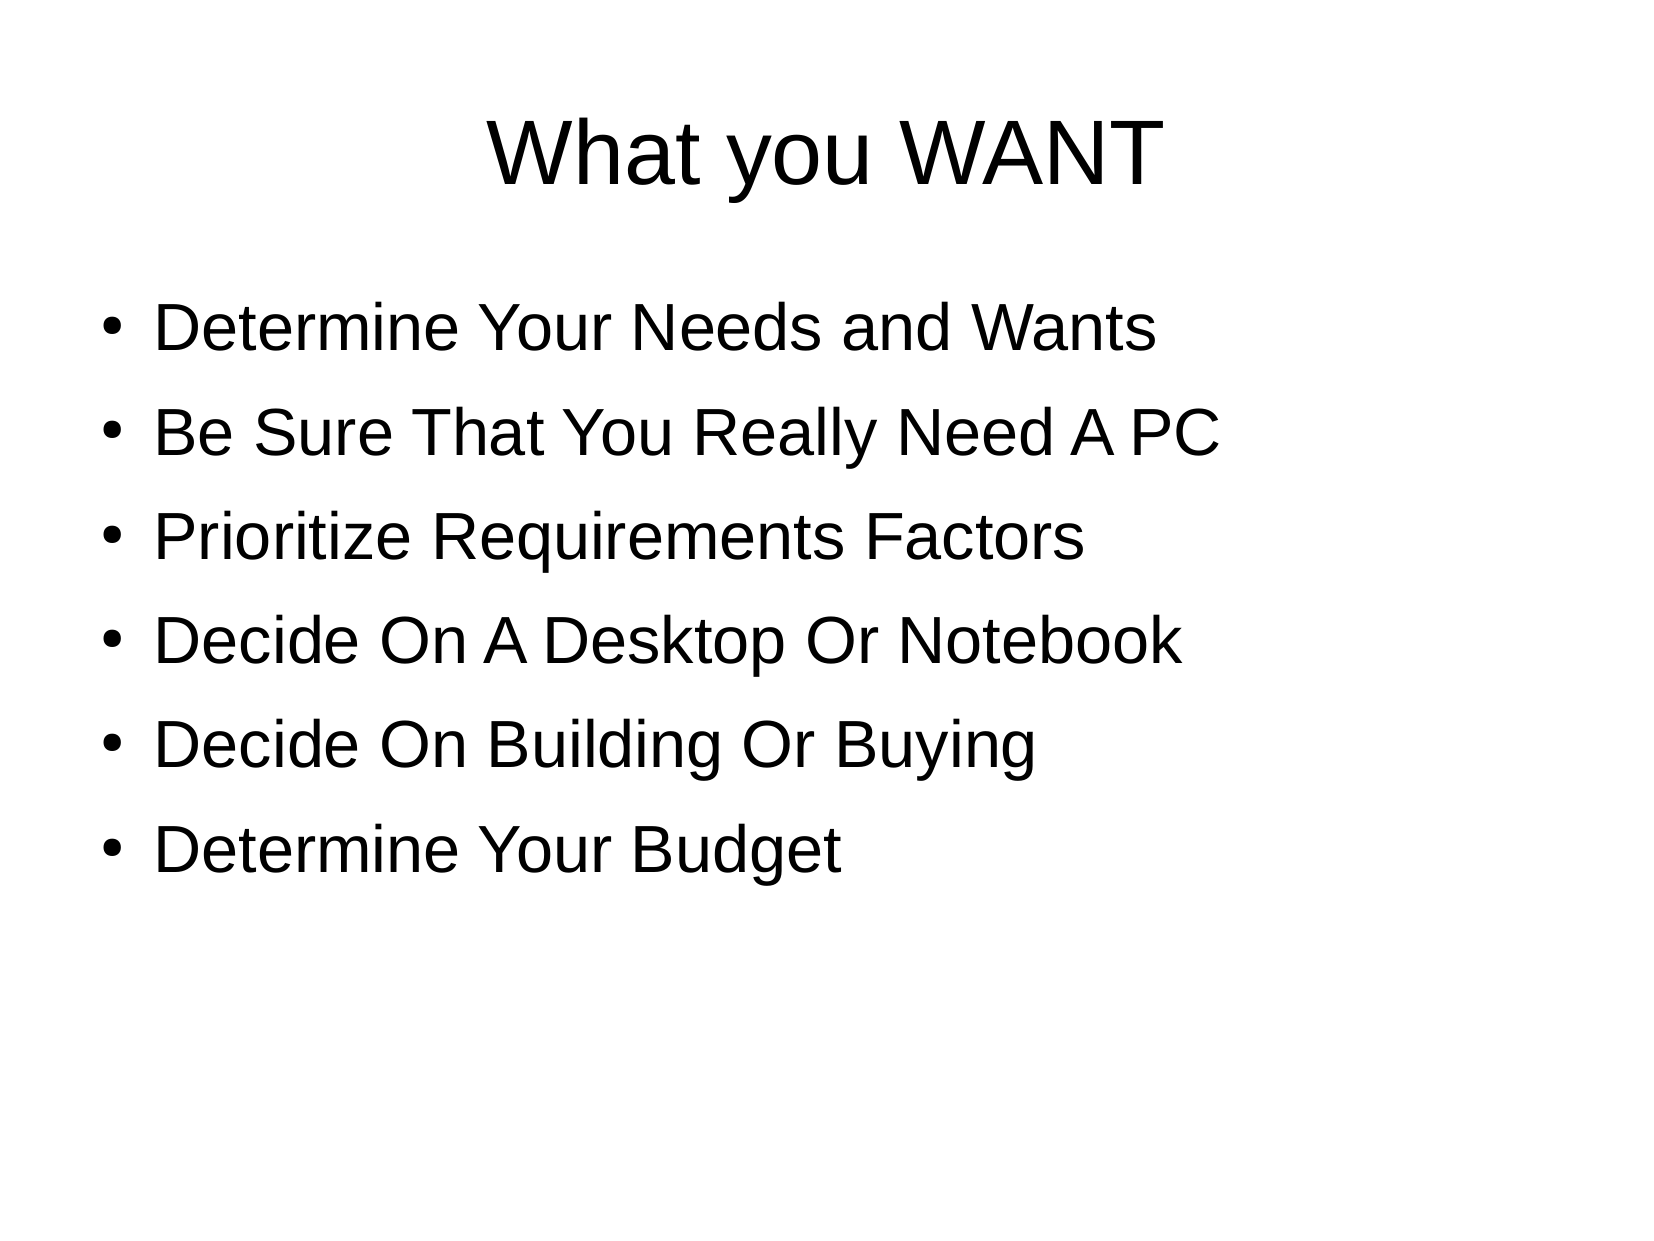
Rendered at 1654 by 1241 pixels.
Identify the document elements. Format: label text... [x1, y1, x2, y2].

list Determine Your Needs and Wants Be Sure That You Really Need A PC Prioritize Requirements Factors Decide On A Desktop Or Notebook Decide On Building Or Buying Determine Your Budget [82, 290, 1571, 1109]
title What you WANT [82, 56, 1571, 250]
